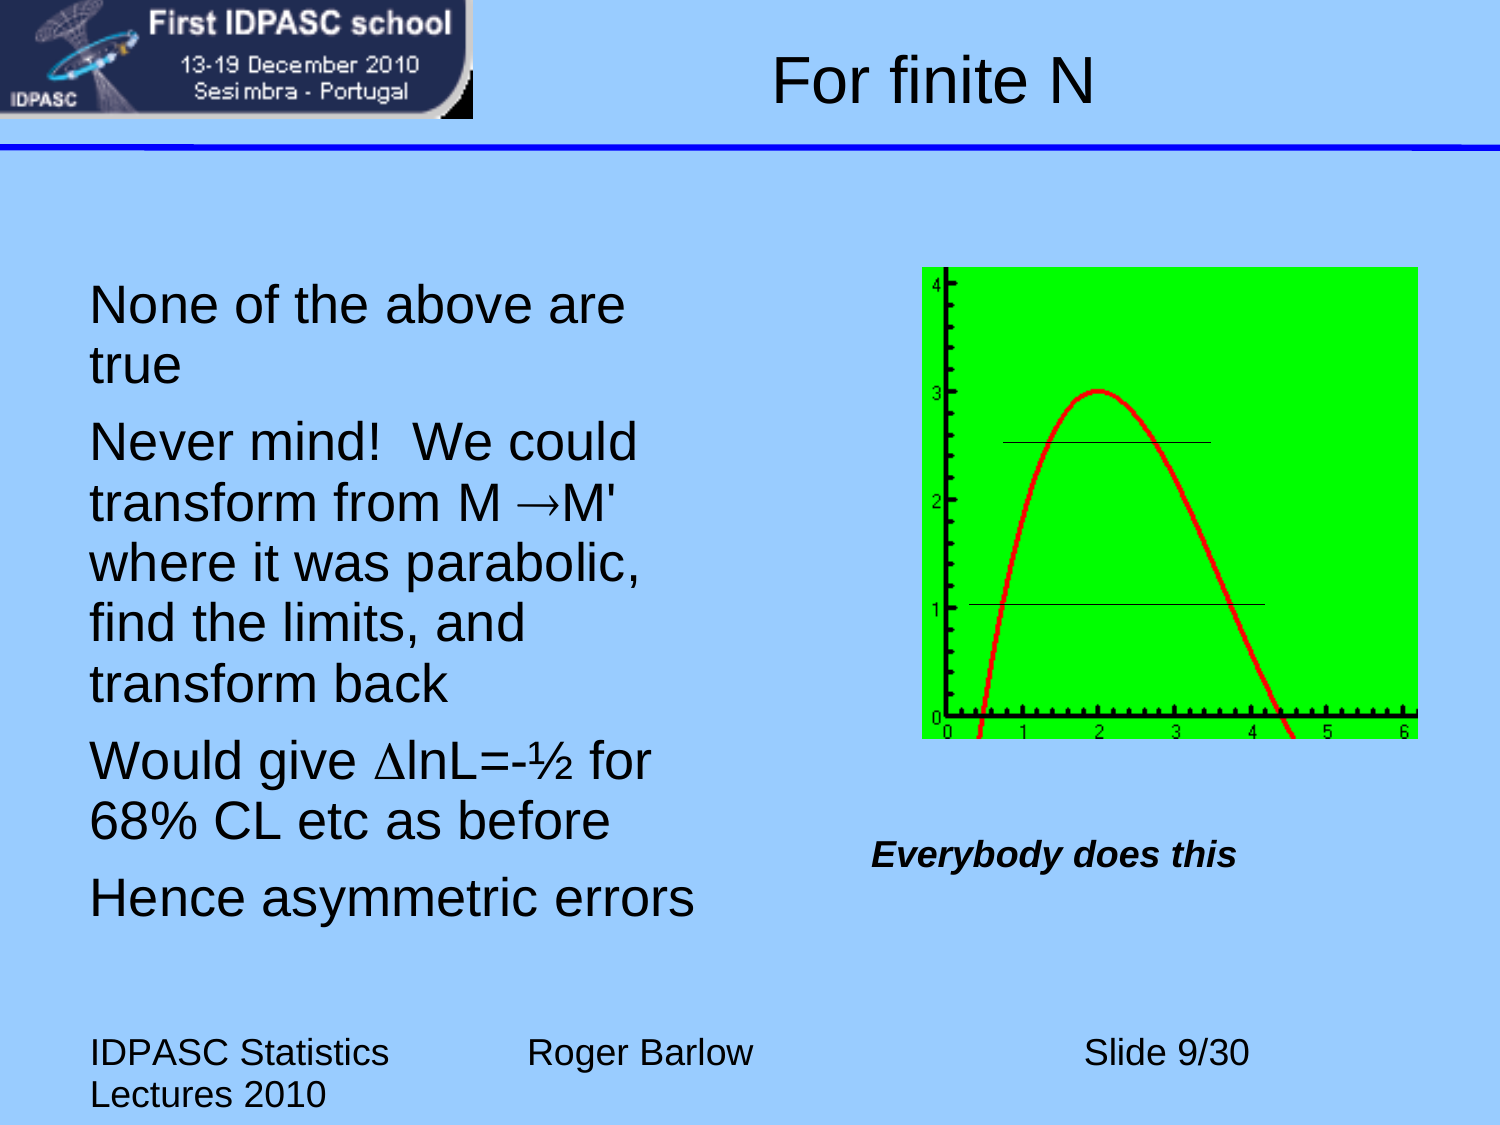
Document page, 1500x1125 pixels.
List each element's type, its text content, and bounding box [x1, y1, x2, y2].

picture [922, 267, 1418, 739]
picture [0, 0, 473, 119]
title For finite N [442, 44, 1426, 119]
text_box Everybody does this [856, 826, 1359, 885]
list None of the above are true Never mind! We could transform from M M' where it was parabolic, find the limits, and transform back Would give lnL=-½ for 68% CL etc as before Hence asymmetric errors [75, 262, 734, 1026]
